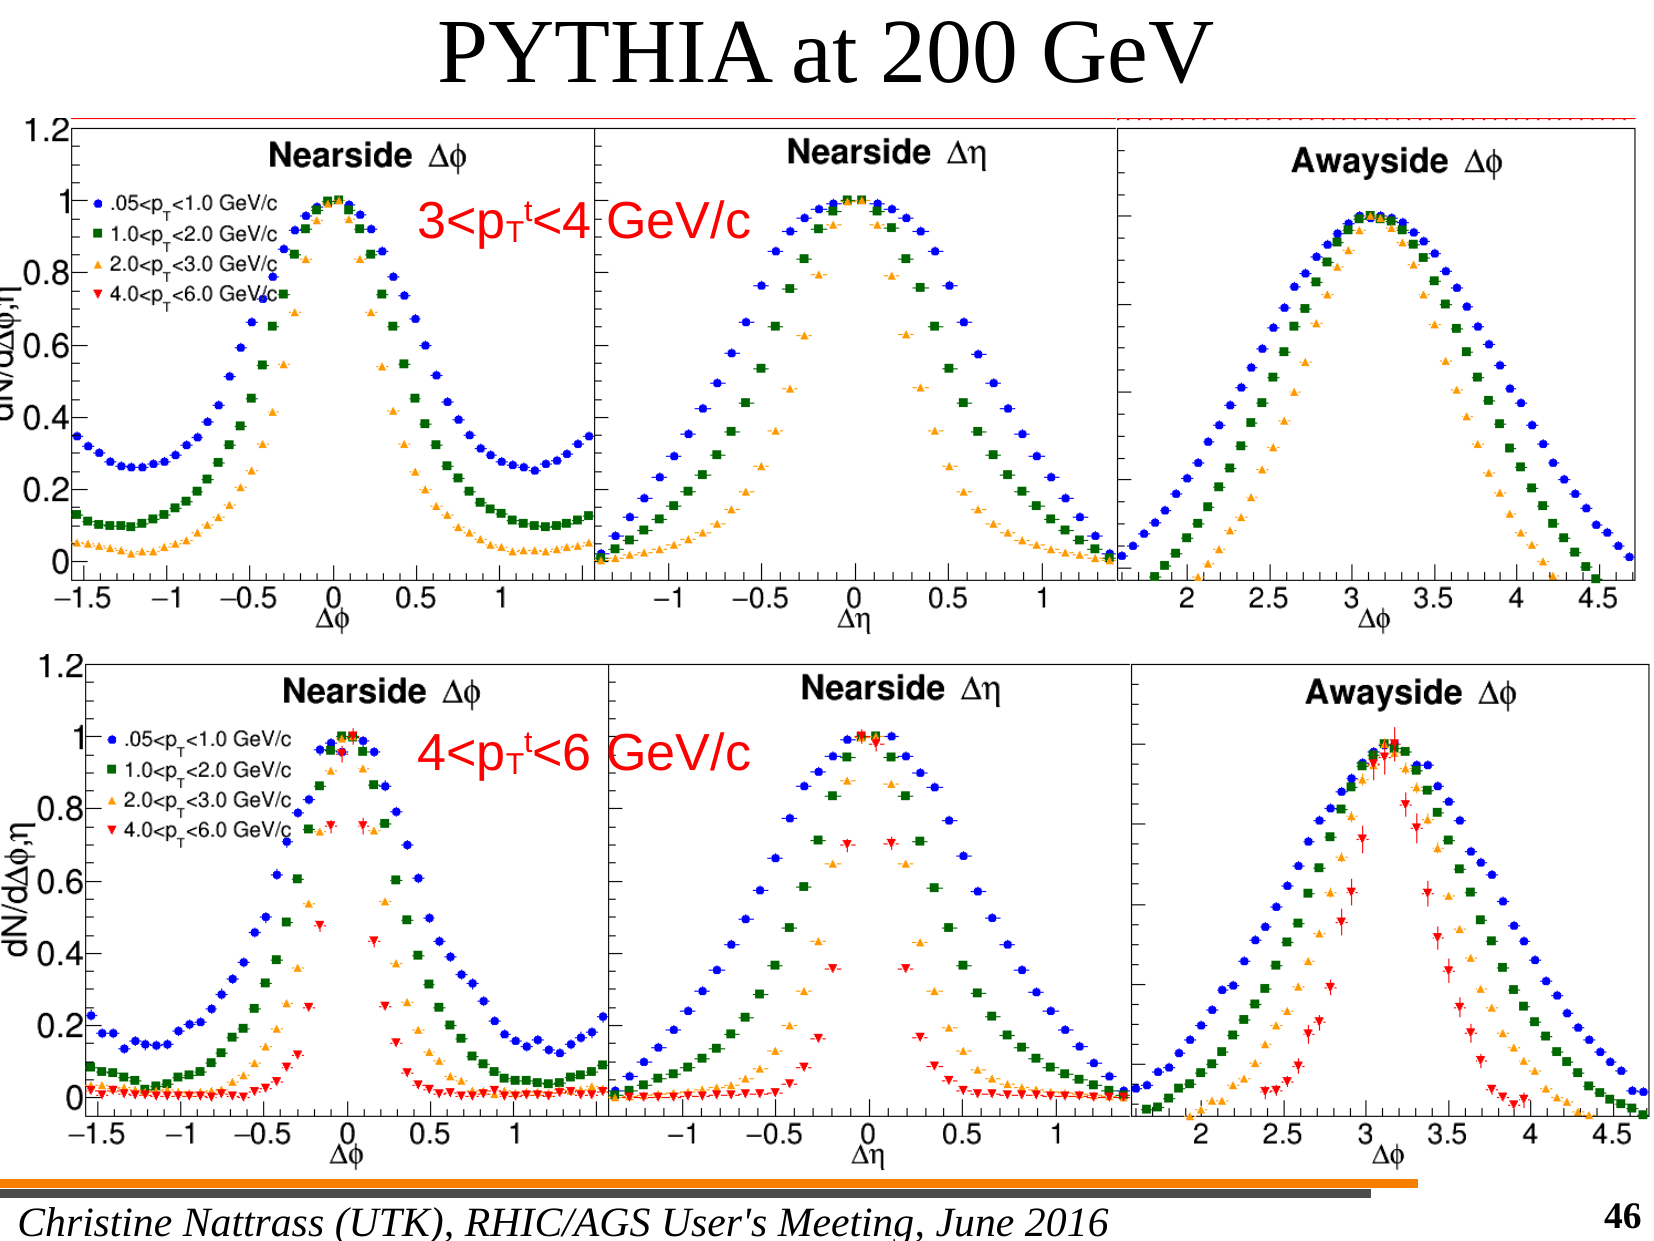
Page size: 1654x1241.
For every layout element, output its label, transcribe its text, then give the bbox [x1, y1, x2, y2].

text_box 3<pTt<4 GeV/c [402, 184, 913, 336]
picture [0, 118, 1640, 643]
title PYTHIA at 200 GeV [82, 0, 1571, 125]
picture [0, 654, 1654, 1179]
text_box 4<pTt<6 GeV/c [402, 716, 913, 868]
